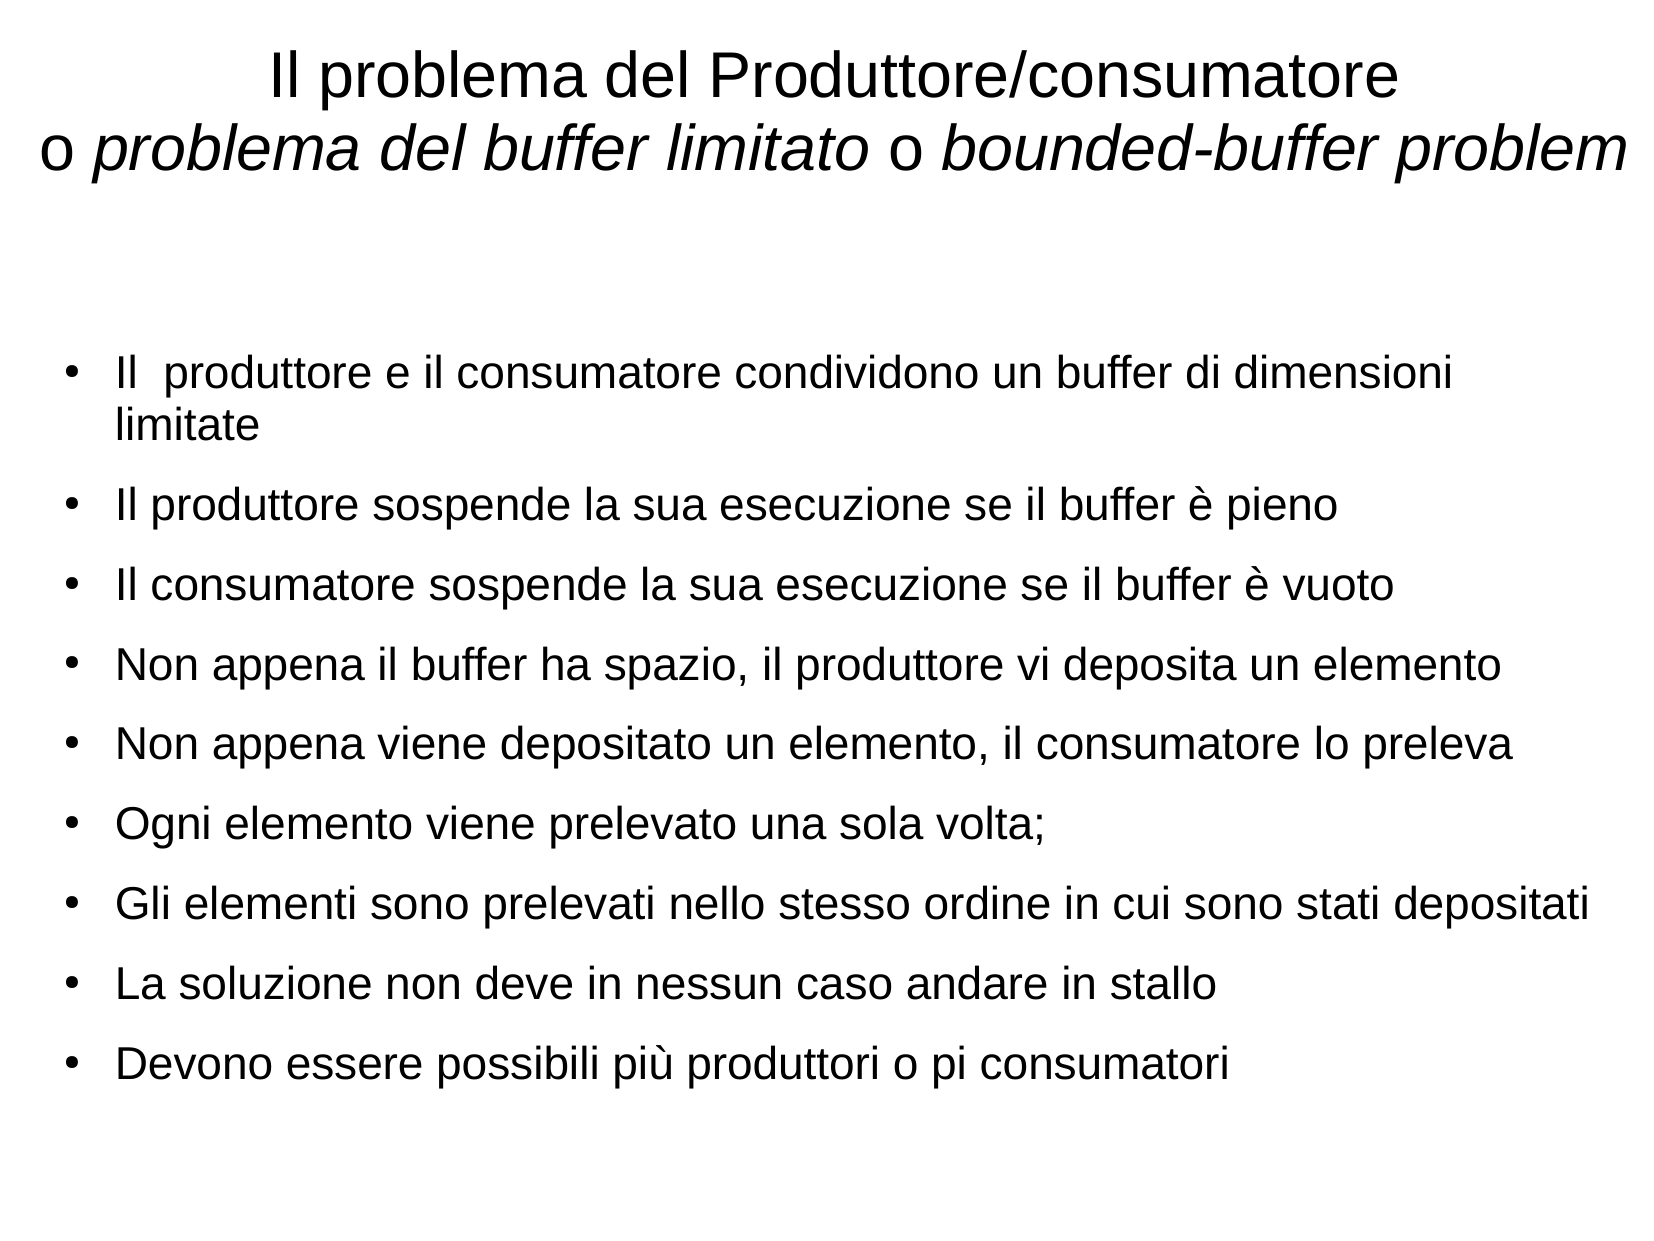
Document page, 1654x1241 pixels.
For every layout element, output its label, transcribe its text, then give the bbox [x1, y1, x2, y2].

list Il produttore e il consumatore condividono un buffer di dimensioni limitate Il produttore sospende la sua esecuzione se il buffer è pieno Il consumatore sospende la sua esecuzione se il buffer è vuoto Non appena il buffer ha spazio, il produttore vi deposita un elemento Non appena viene depositato un elemento, il consumatore lo preleva Ogni elemento viene prelevato una sola volta; Gli elementi sono prelevati nello stesso ordine in cui sono stati depositati La soluzione non deve in nessun caso andare in stallo Devono essere possibili più produttori o pi consumatori [46, 347, 1596, 1142]
title Il problema del Produttore/consumatore o problema del buffer limitato o bounded-buffer problem [15, 8, 1654, 216]
